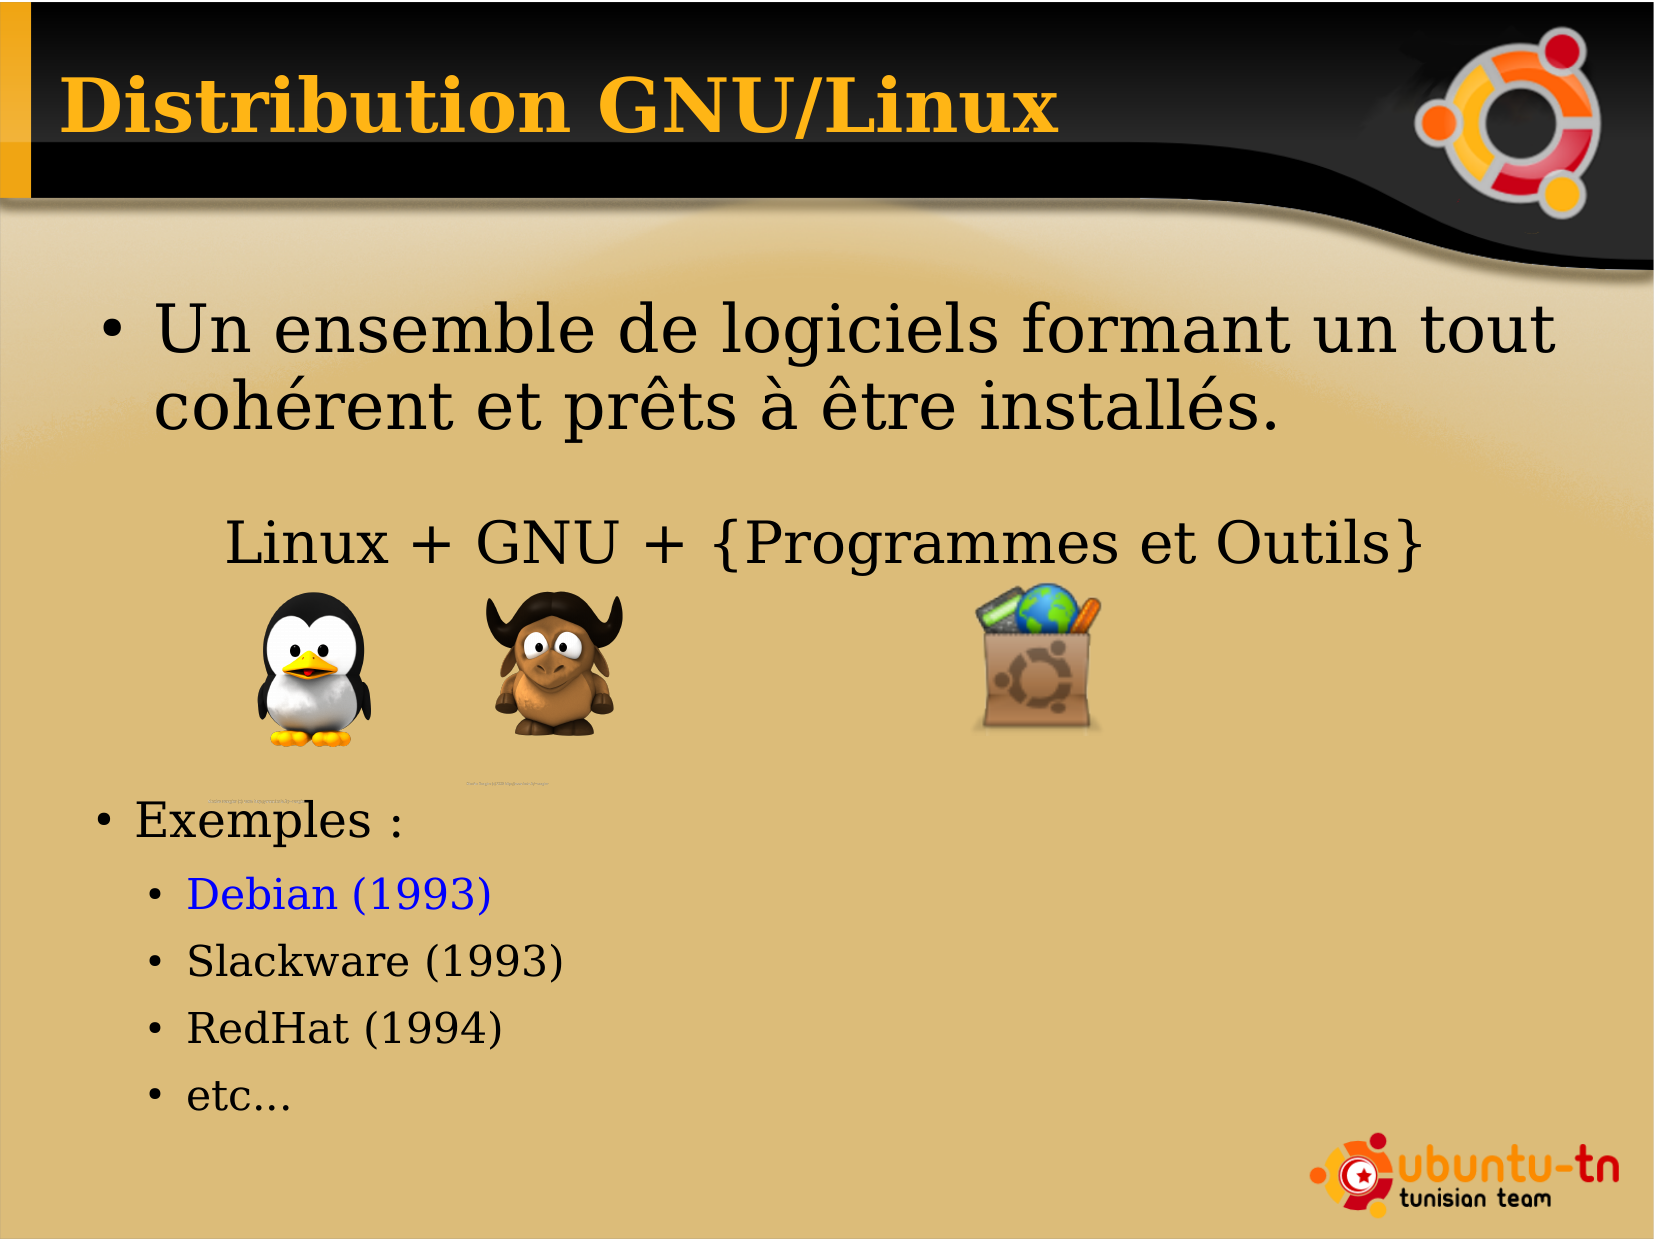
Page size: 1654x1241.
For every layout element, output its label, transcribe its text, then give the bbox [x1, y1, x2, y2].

picture [0, 0, 1654, 1241]
text_box Linux + GNU + {Programmes et Outils} [169, 501, 1484, 585]
title Distribution GNU/Linux [59, 2, 1447, 210]
list Exemples : Debian (1993) Slackware (1993) RedHat (1994) etc... [82, 792, 1571, 1123]
list Un ensemble de logiciels formant un tout cohérent et prêts à être installés. [82, 290, 1571, 473]
